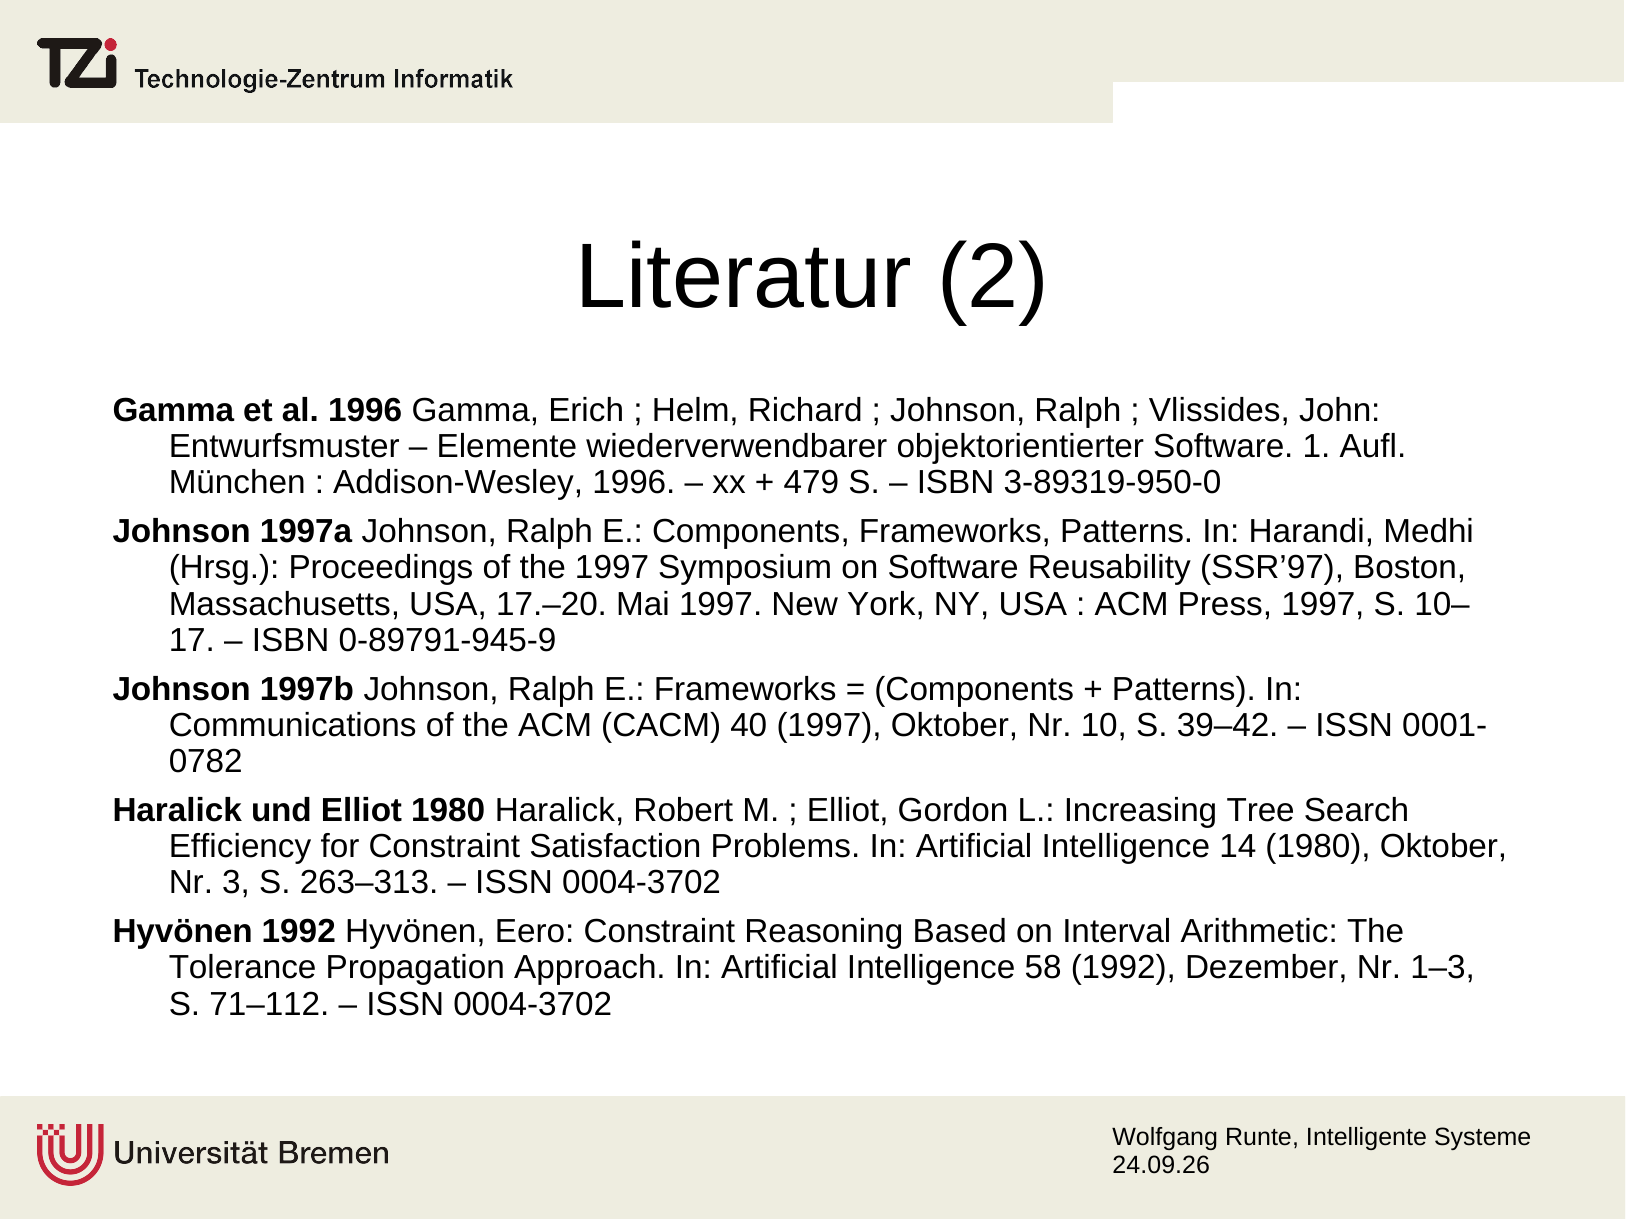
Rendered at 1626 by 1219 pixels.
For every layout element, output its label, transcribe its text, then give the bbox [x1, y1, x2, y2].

picture [37, 38, 513, 93]
list Gamma et al. 1996 Gamma, Erich ; Helm, Richard ; Johnson, Ralph ; Vlissides, John: Entwurfsmuster – Elemente wiederverwendbarer objektorientierter Software. 1. Aufl. München : Addison-Wesley, 1996. – xx + 479 S. – ISBN 3-89319-950-0 Johnson 1997a Johnson, Ralph E.: Components, Frameworks, Patterns. In: Harandi, Medhi (Hrsg.): Proceedings of the 1997 Symposium on Software Reusability (SSR’97), Boston, Massachusetts, USA, 17.–20. Mai 1997. New York, NY, USA : ACM Press, 1997, S. 10–17. – ISBN 0-89791-945-9 Johnson 1997b Johnson, Ralph E.: Frameworks = (Components + Patterns). In: Communications of the ACM (CACM) 40 (1997), Oktober, Nr. 10, S. 39–42. – ISSN 0001-0782 Haralick und Elliot 1980 Haralick, Robert M. ; Elliot, Gordon L.: Increasing Tree Search Efficiency for Constraint Satisfaction Problems. In: Artificial Intelligence 14 (1980), Oktober, Nr. 3, S. 263–313. – ISSN 0004-3702 Hyvönen 1992 Hyvönen, Eero: Constraint Reasoning Based on Interval Arithmetic: The Tolerance Propagation Approach. In: Artificial Intelligence 58 (1992), Dezember, Nr. 1–3, S. 71–112. – ISSN 0004-3702 [112, 392, 1513, 1110]
picture [37, 1124, 388, 1186]
title Literatur (2) [112, 162, 1513, 392]
